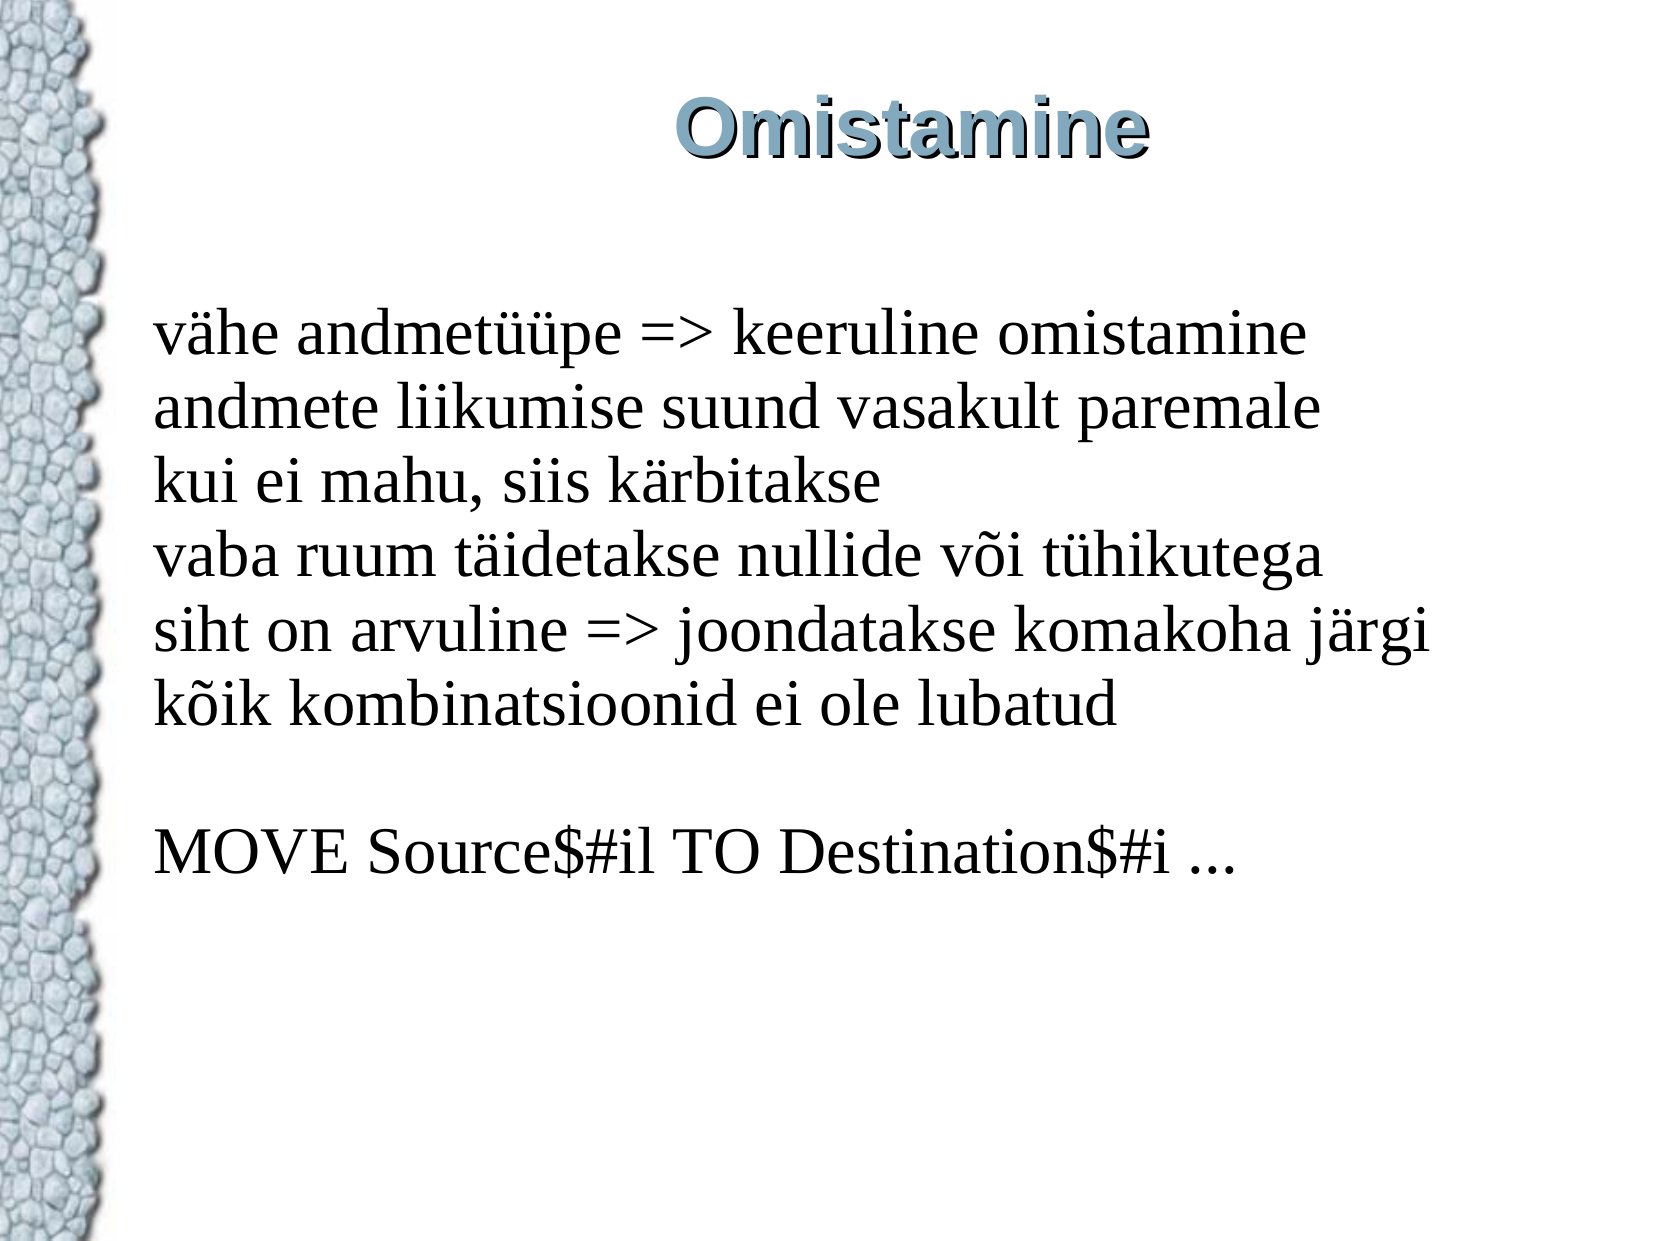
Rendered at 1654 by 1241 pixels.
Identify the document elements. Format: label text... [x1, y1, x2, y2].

list vähe andmetüüpe => keeruline omistamine andmete liikumise suund vasakult paremale kui ei mahu, siis kärbitakse vaba ruum täidetakse nullide või tühikutega siht on arvuline => joondatakse komakoha järgi kõik kombinatsioonid ei ole lubatud MOVE Source$#il TO Destination$#i ... [135, 295, 1625, 1099]
title Omistamine [205, 35, 1618, 223]
picture [0, 0, 131, 1241]
